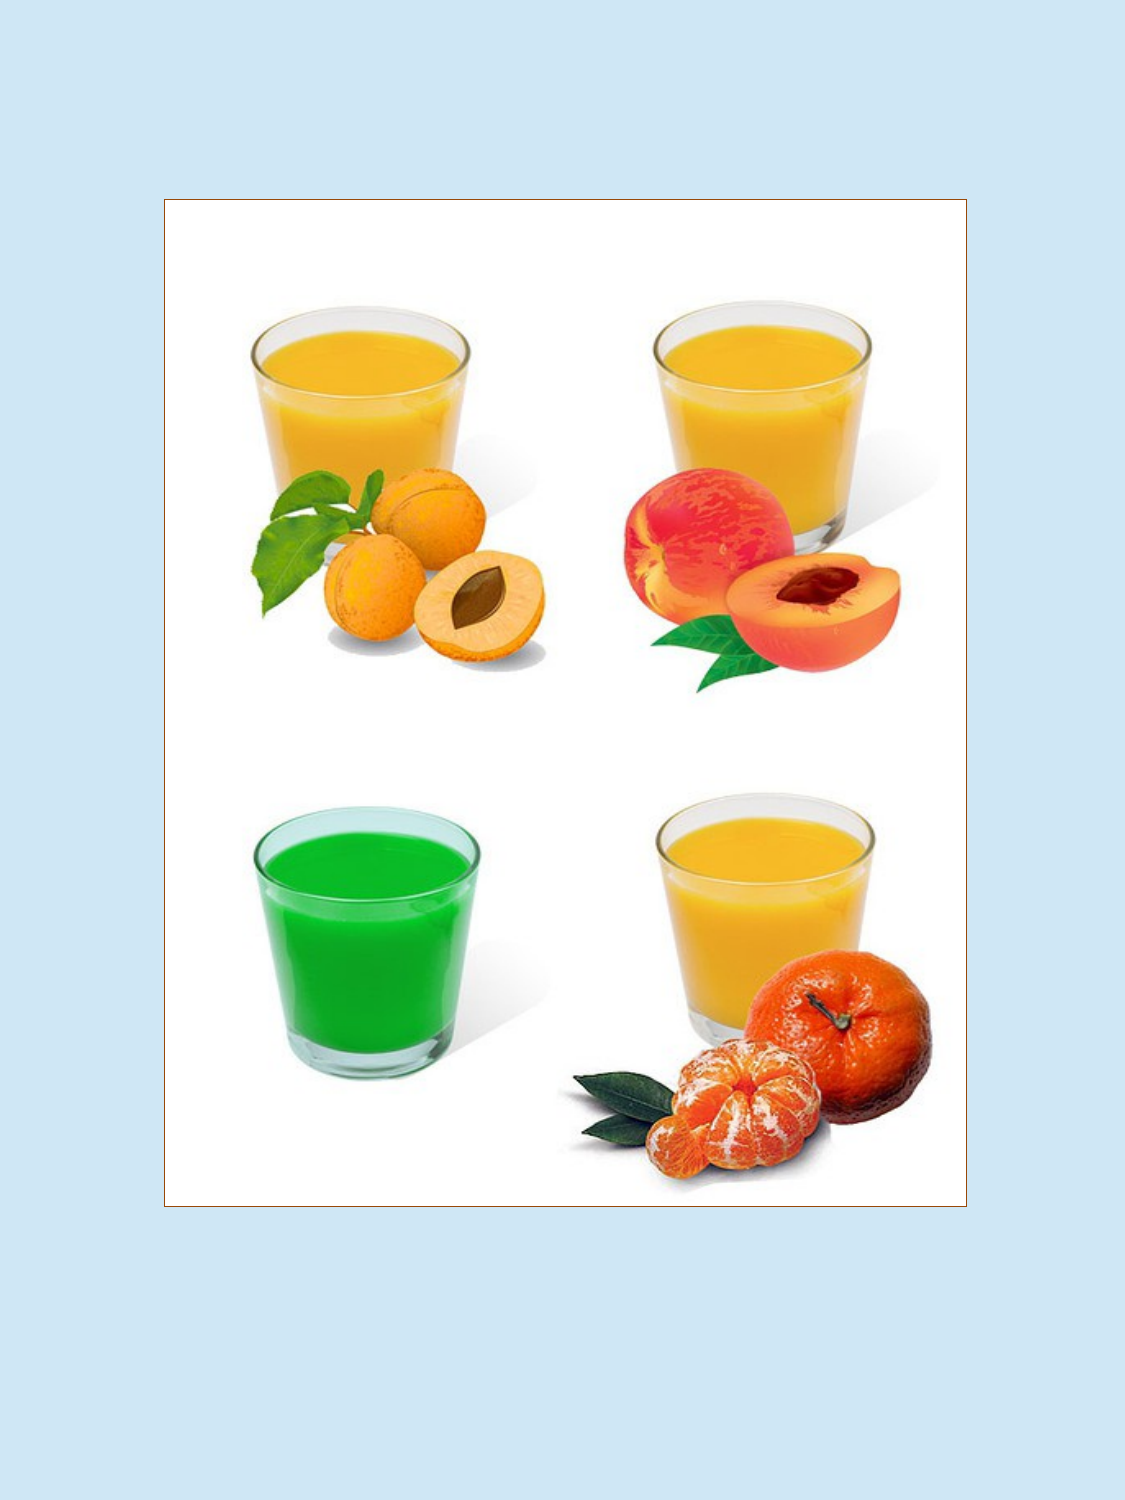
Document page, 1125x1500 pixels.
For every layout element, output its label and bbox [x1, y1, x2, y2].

picture [164, 199, 967, 1207]
